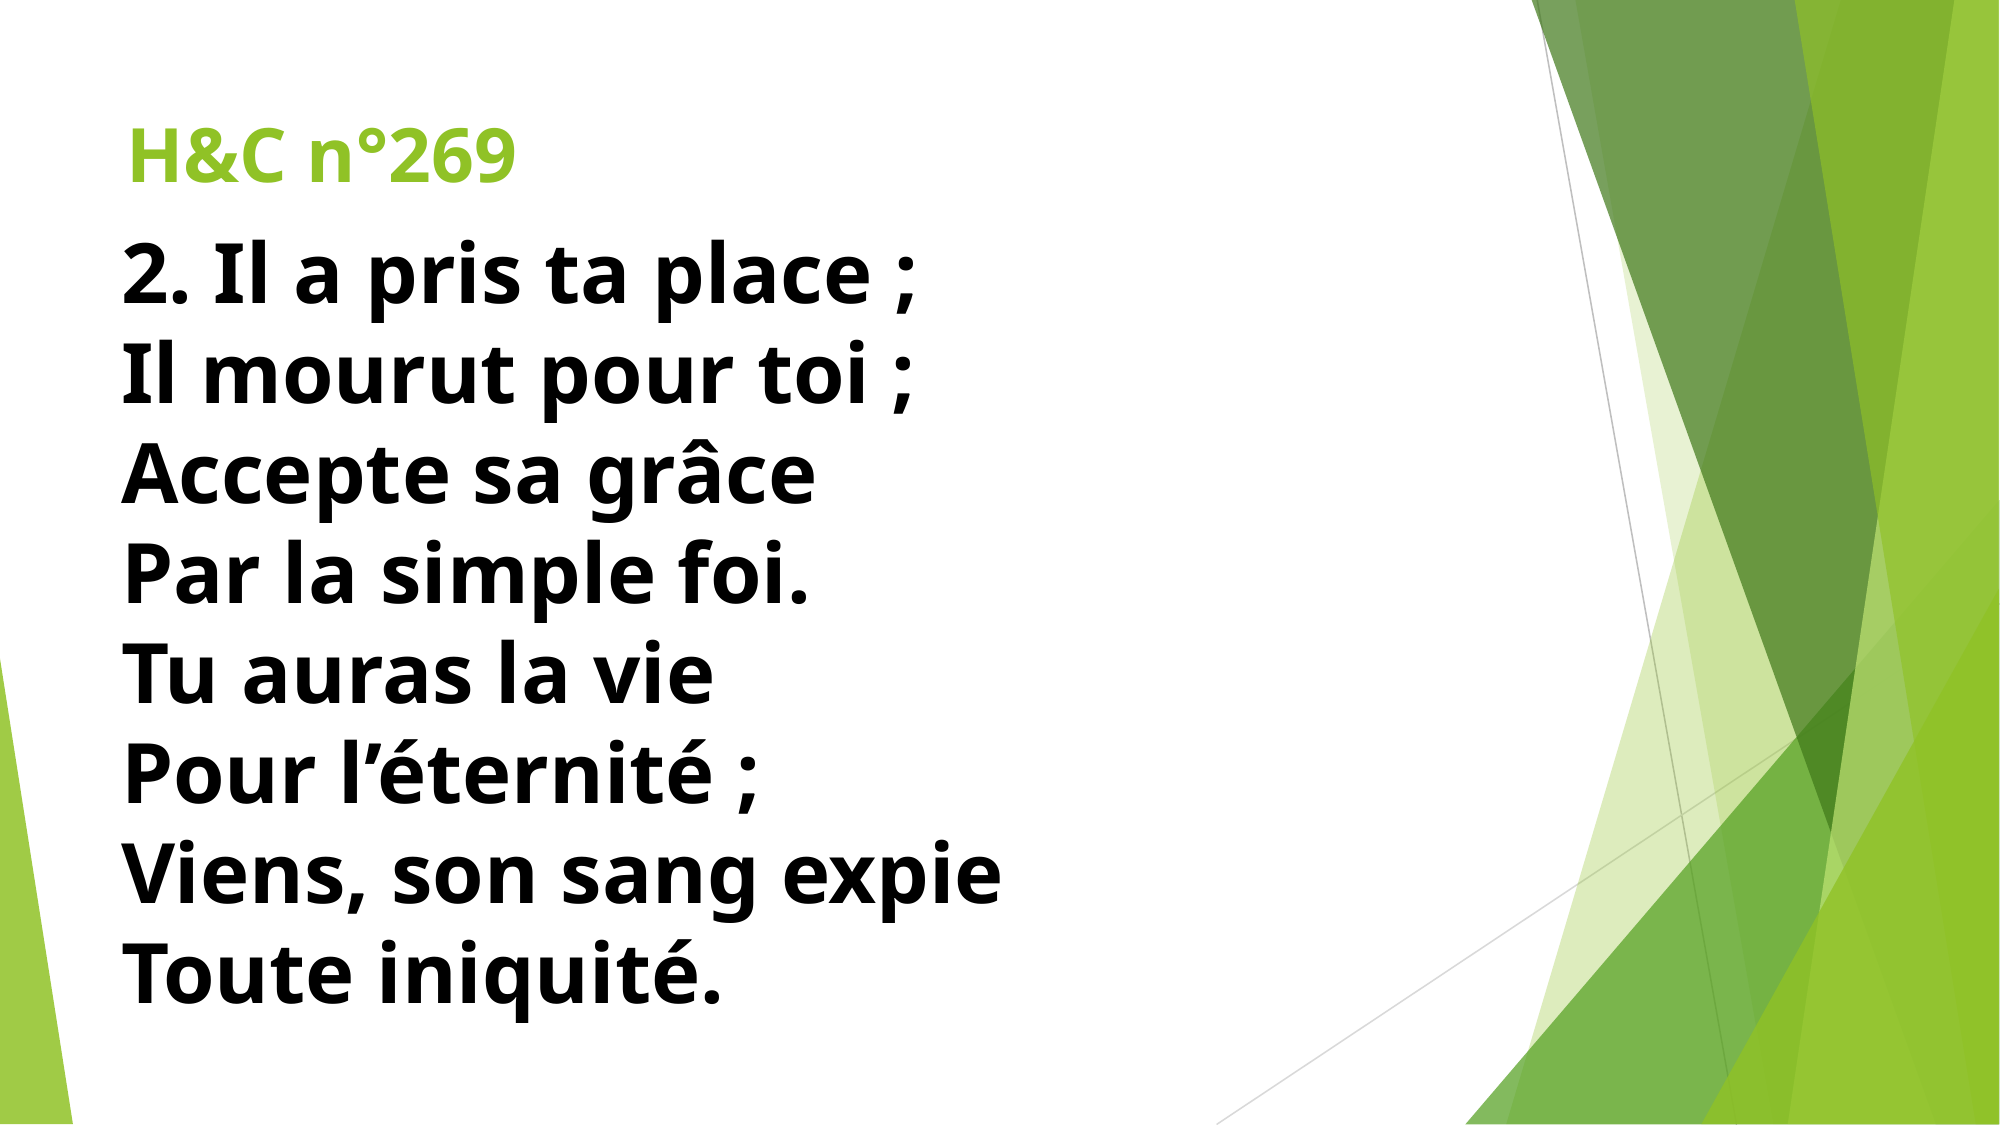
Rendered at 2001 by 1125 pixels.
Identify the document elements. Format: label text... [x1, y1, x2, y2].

text_box H&C n°269 [111, 99, 1522, 213]
text_box 2. Il a pris ta place ; Il mourut pour toi ; Accepte sa grâce Par la simple foi. Tu auras la vie Pour l’éternité ; Viens, son sang expie Toute iniquité. [106, 213, 1973, 1037]
